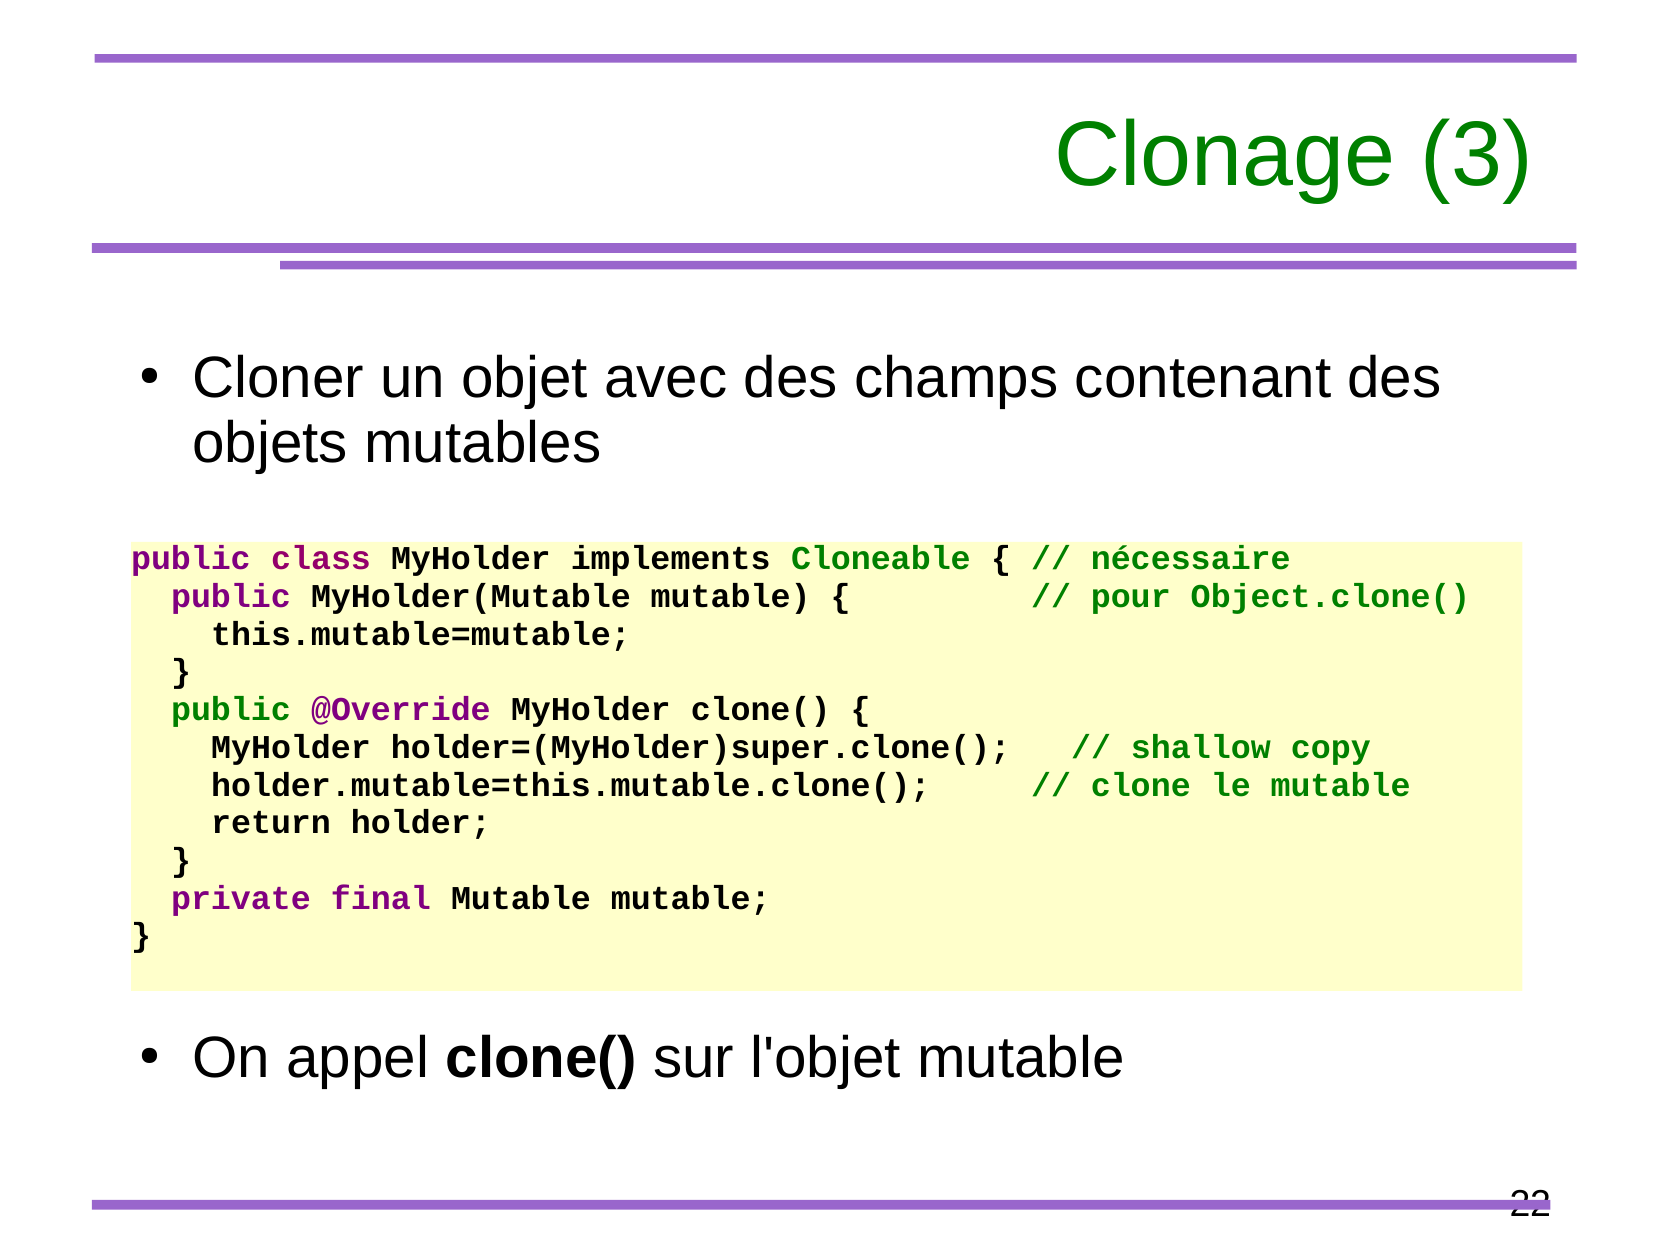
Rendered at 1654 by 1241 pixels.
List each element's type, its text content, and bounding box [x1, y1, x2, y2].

title Clonage (3) [121, 49, 1534, 257]
text_box public class MyHolder implements Cloneable { // nécessaire public MyHolder(Mutable mutable) { // pour Object.clone() this.mutable=mutable; } public @Override MyHolder clone() { MyHolder holder=(MyHolder)super.clone(); // shallow copy holder.mutable=this.mutable.clone(); // clone le mutable return holder; } private final Mutable mutable; } [131, 541, 1523, 991]
list Cloner un objet avec des champs contenant des objets mutables On appel clone() sur l'objet mutable [121, 344, 1534, 1140]
